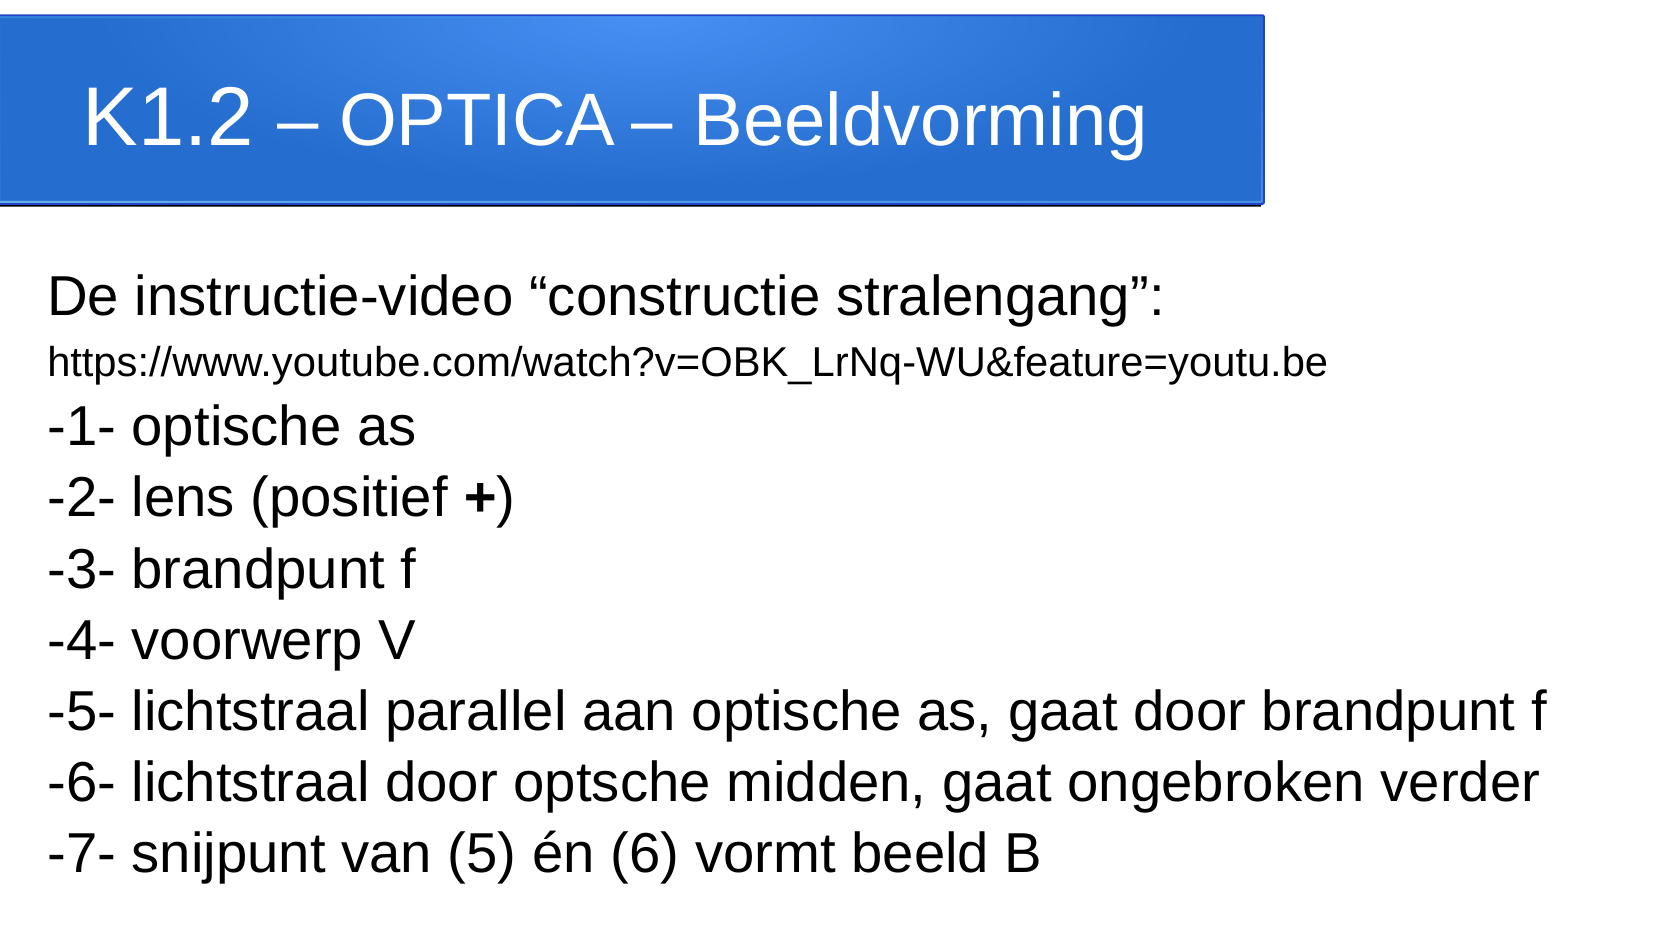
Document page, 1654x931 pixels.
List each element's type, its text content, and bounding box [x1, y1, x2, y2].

title K1.2 – OPTICA – Beeldvorming [82, 35, 1235, 189]
subtitle De instructie-video “constructie stralengang”: https://www.youtube.com/watch?v=OBK_LrNq-WU&feature=youtu.be -1- optische as -2- lens (positief +) -3- brandpunt f -4- voorwerp V -5- lichtstraal parallel aan optische as, gaat door brandpunt f -6- lichtstraal door optsche midden, gaat ongebroken verder -7- snijpunt van (5) én (6) vormt beeld B [47, 236, 1607, 922]
